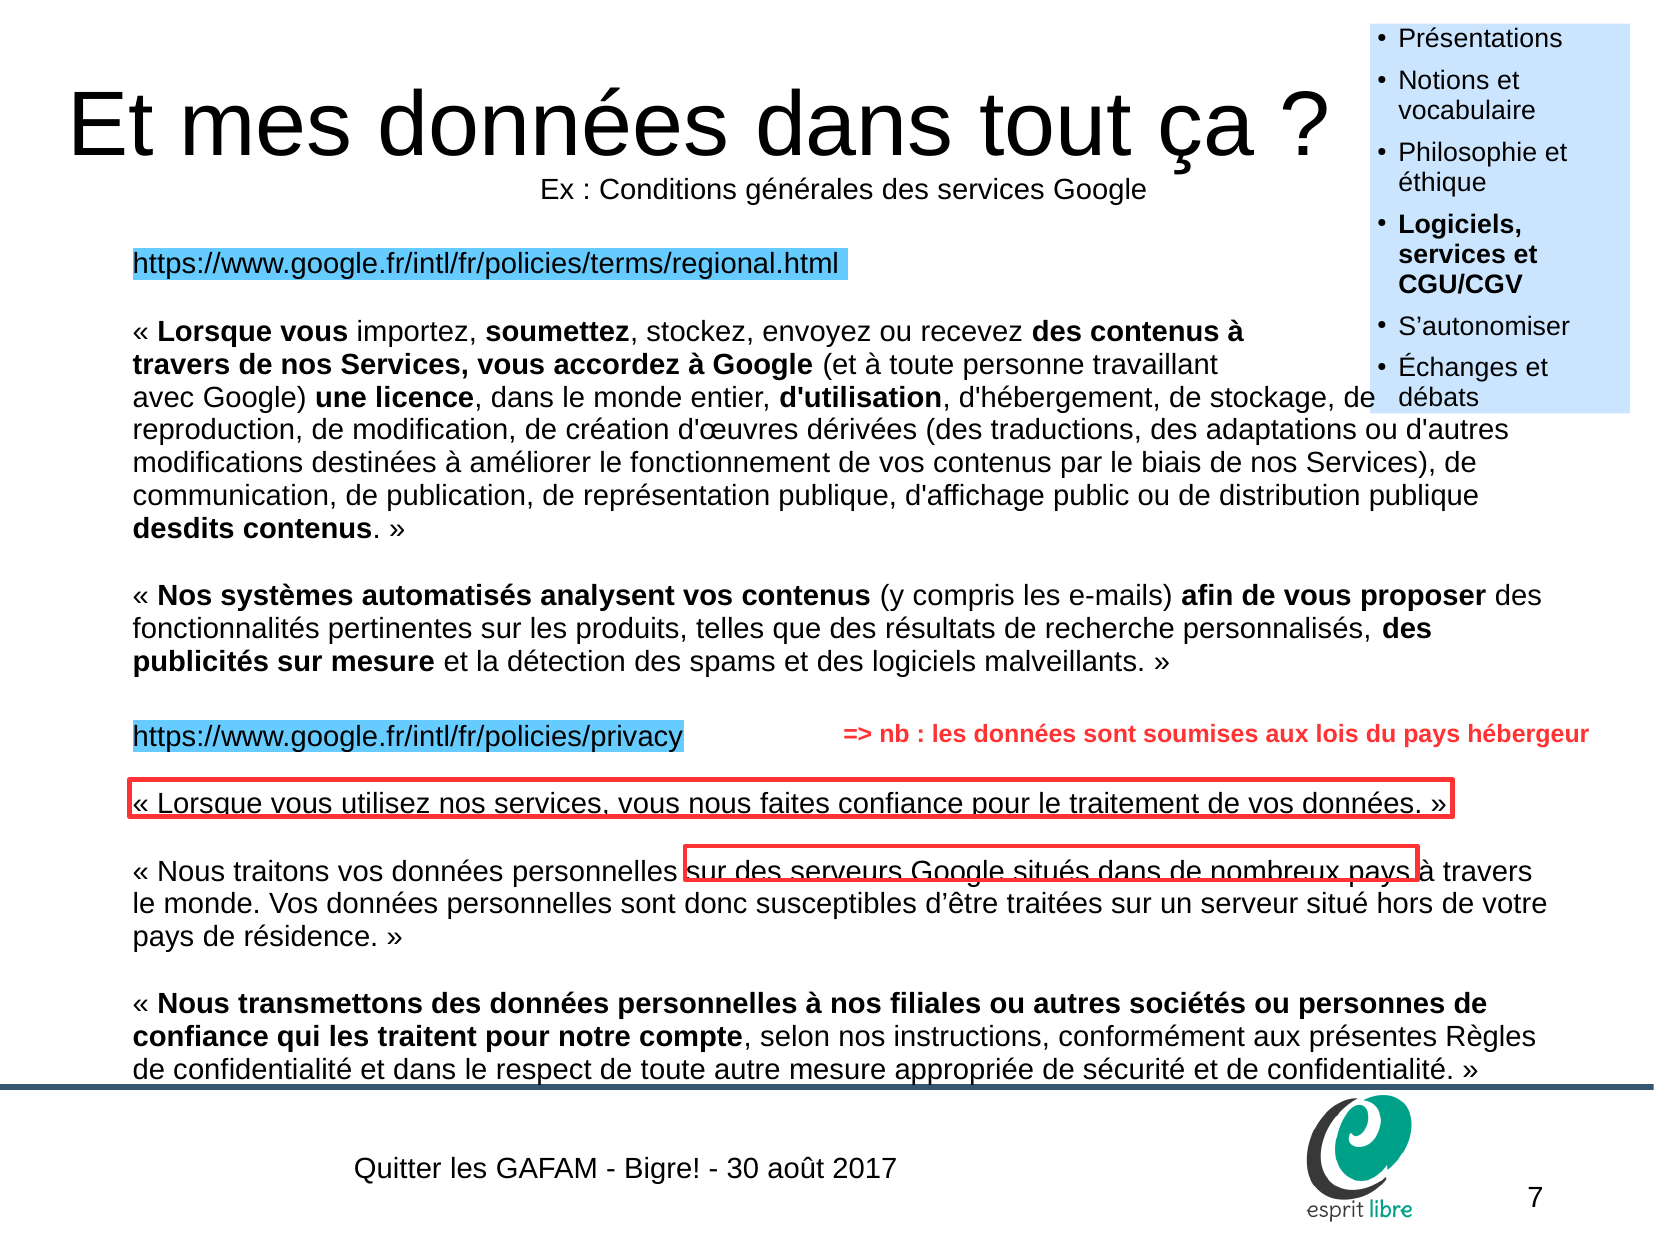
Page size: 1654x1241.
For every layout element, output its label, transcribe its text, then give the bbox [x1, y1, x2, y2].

text_box Ex : Conditions générales des services Google https://www.google.fr/intl/fr/policies/terms/regional.html « Lorsque vous importez, soumettez, stockez, envoyez ou recevez des contenus à travers de nos Services, vous accordez à Google (et à toute personne travaillant avec Google) une licence, dans le monde entier, d'utilisation, d'hébergement, de stockage, de reproduction, de modification, de création d'œuvres dérivées (des traductions, des adaptations ou d'autres modifications destinées à améliorer le fonctionnement de vos contenus par le biais de nos Services), de communication, de publication, de représentation publique, d'affichage public ou de distribution publique desdits contenus. » « Nos systèmes automatisés analysent vos contenus (y compris les e-mails) afin de vous proposer des fonctionnalités pertinentes sur les produits, telles que des résultats de recherche personnalisés, des publicités sur mesure et la détection des spams et des logiciels malveillants. » https://www.google.fr/intl/fr/policies/privacy « Lorsque vous utilisez nos services, vous nous faites confiance pour le traitement de vos données. » « Nous traitons vos données personnelles sur des serveurs Google situés dans de nombreux pays à travers le monde. Vos données personnelles sont donc susceptibles d’être traitées sur un serveur situé hors de votre pays de résidence. » « Nous transmettons des données personnelles à nos filiales ou autres sociétés ou personnes de confiance qui les traitent pour notre compte, selon nos instructions, conformément aux présentes Règles de confidentialité et dans le respect de toute autre mesure appropriée de sécurité et de confidentialité. » [82, 165, 1571, 1083]
list Présentations Notions et vocabulaire Philosophie et éthique Logiciels, services et CGU/CGV S’autonomiser Échanges et débats [1370, 23, 1630, 414]
title Et mes données dans tout ça ? [5, 19, 1394, 227]
text_box => nb : les données sont soumises aux lois du pays hébergeur [828, 712, 1613, 756]
picture [1293, 1092, 1424, 1223]
